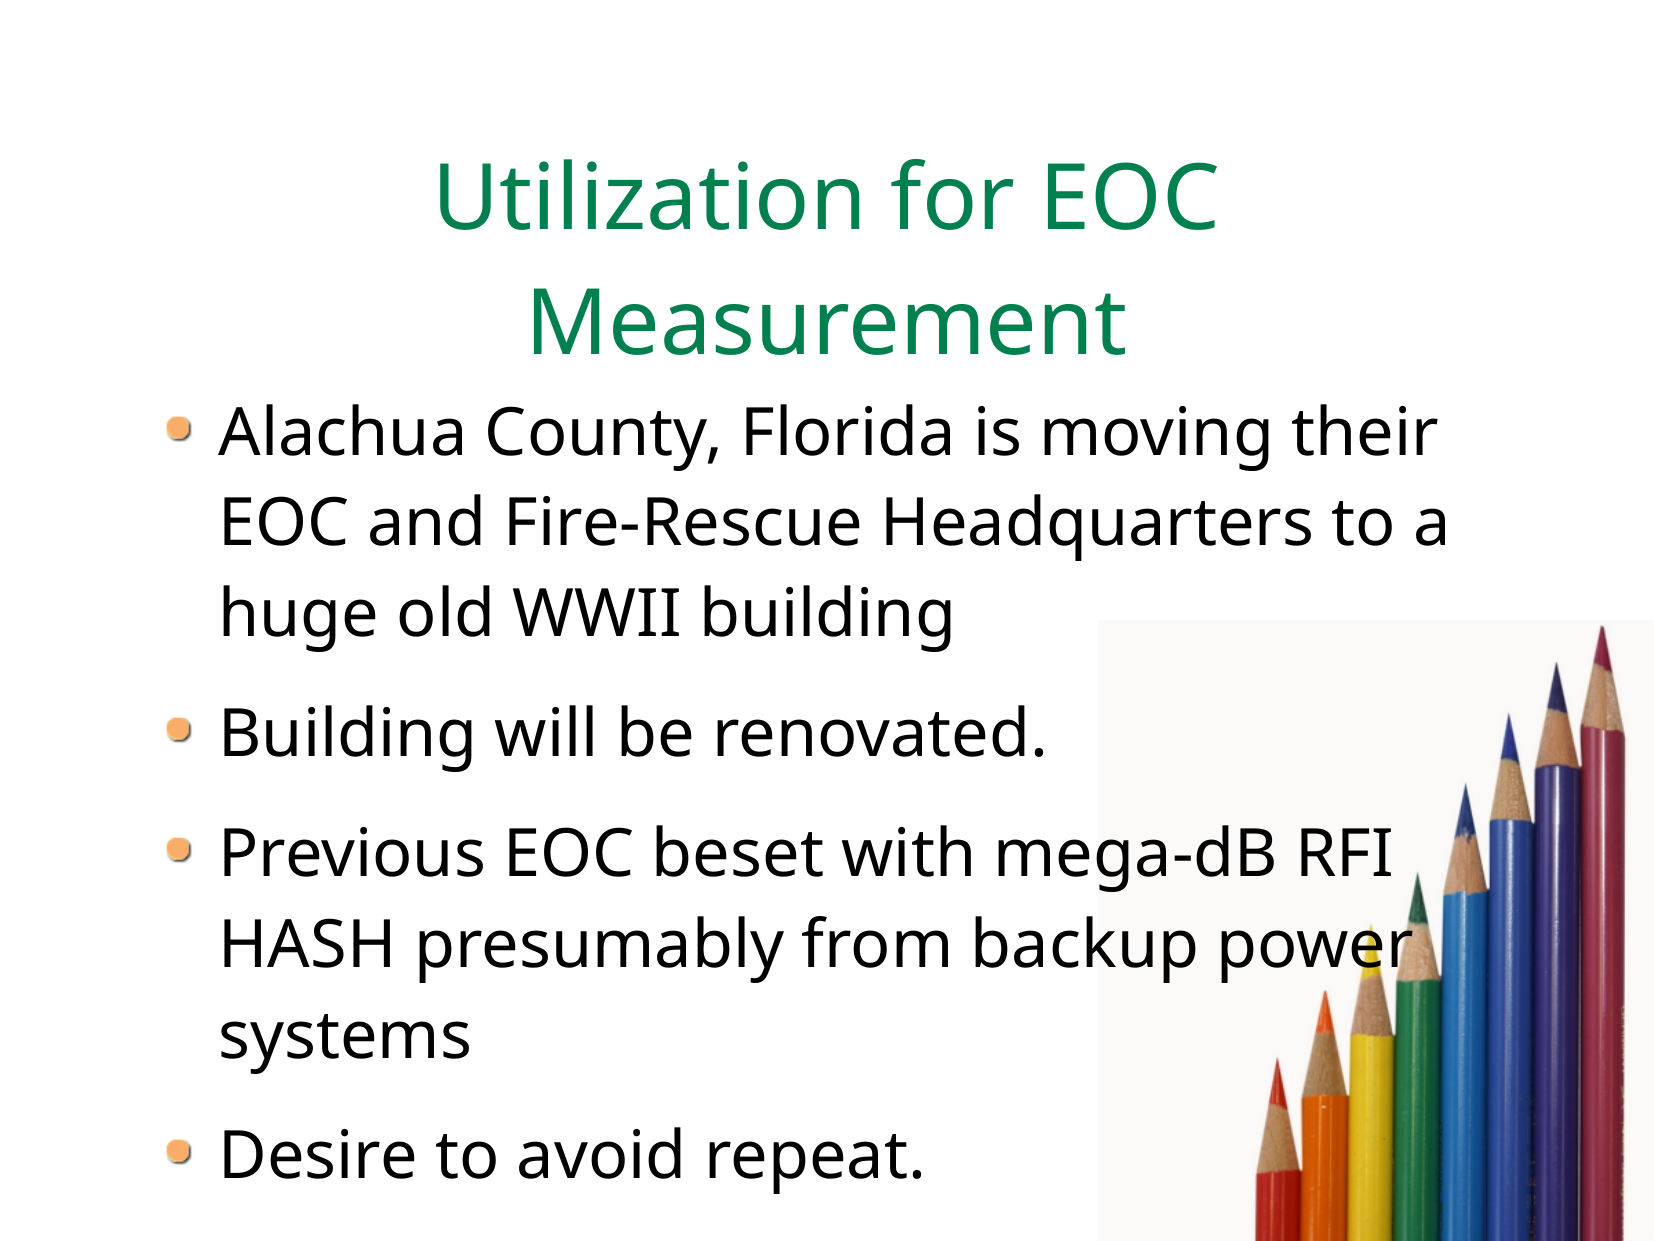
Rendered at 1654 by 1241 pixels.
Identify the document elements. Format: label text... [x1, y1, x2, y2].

picture [0, 0, 1654, 1241]
title Utilization for EOC Measurement [147, 153, 1506, 361]
list Alachua County, Florida is moving their EOC and Fire-Rescue Headquarters to a huge old WWII building Building will be renovated. Previous EOC beset with mega-dB RFI HASH presumably from backup power systems Desire to avoid repeat. [147, 383, 1506, 1104]
